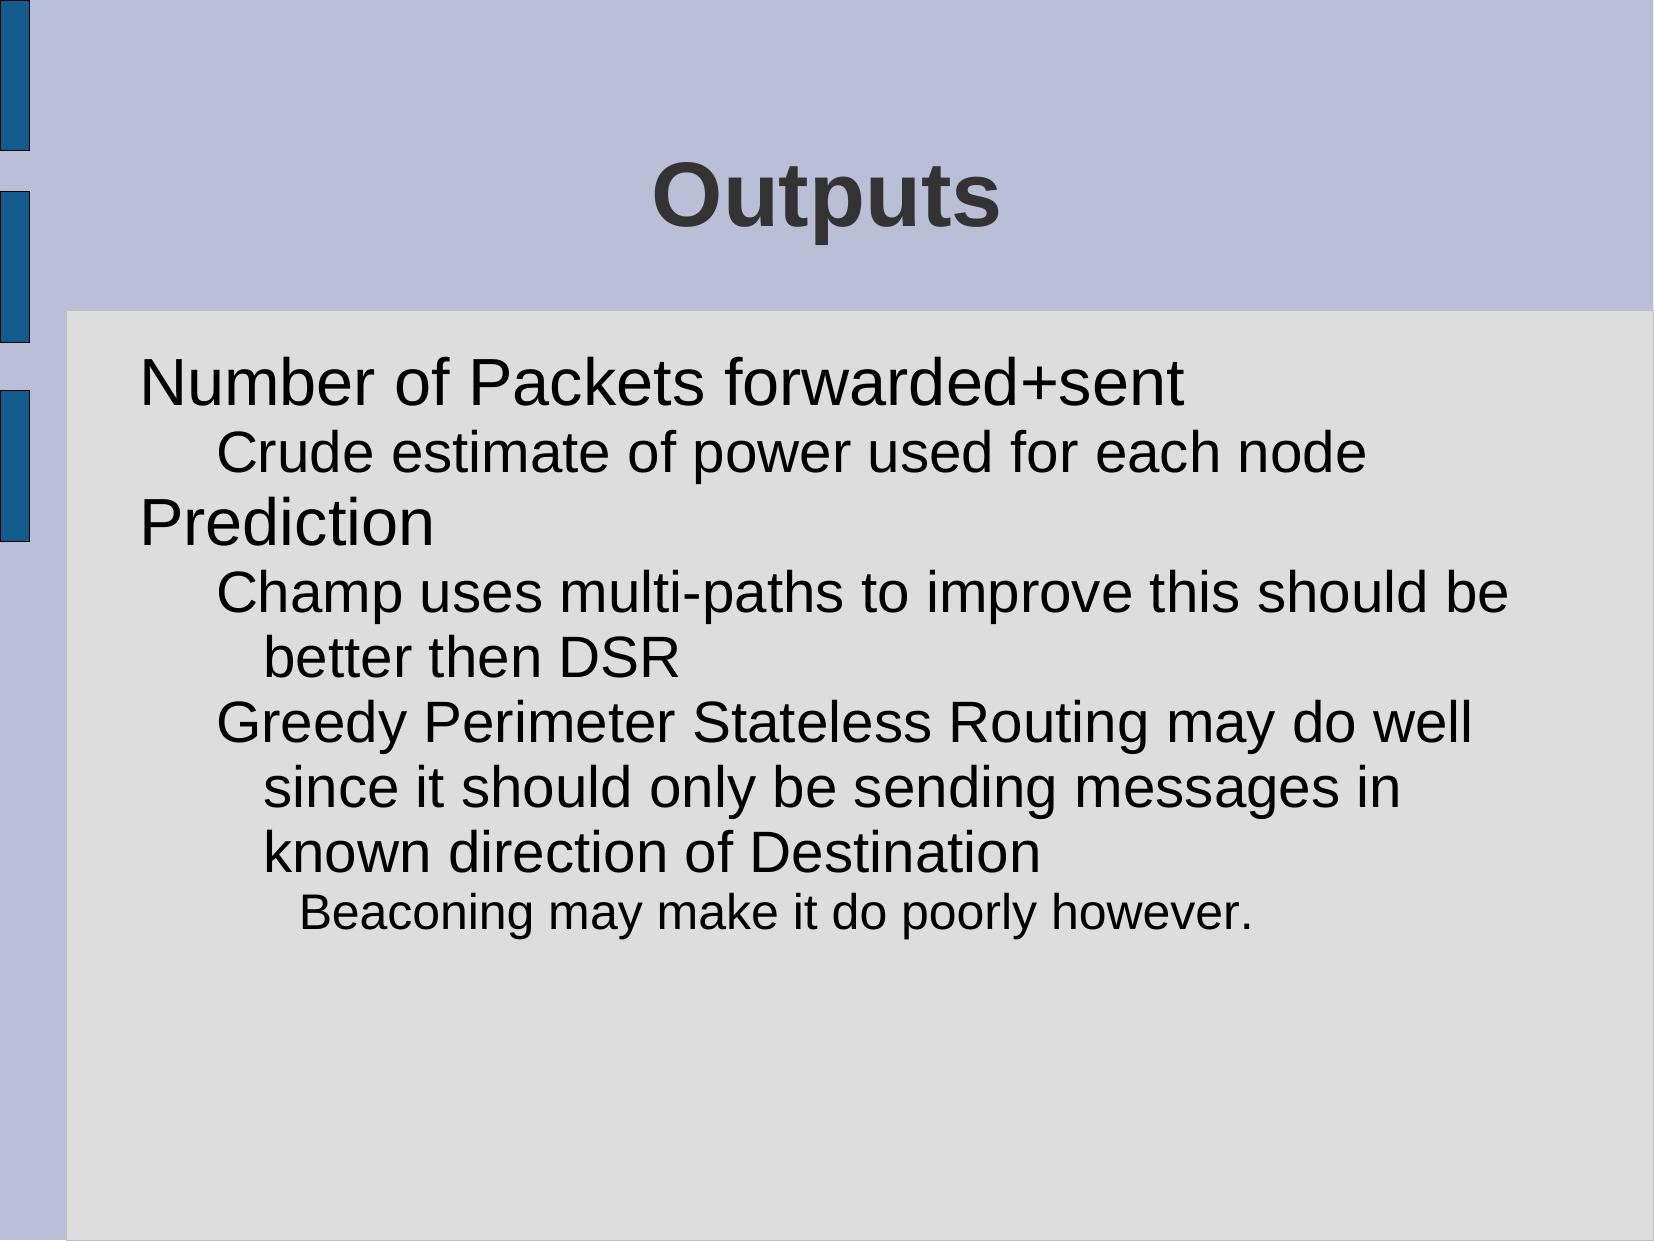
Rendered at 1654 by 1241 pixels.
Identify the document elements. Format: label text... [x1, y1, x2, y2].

list Number of Packets forwarded+sent Crude estimate of power used for each node Prediction Champ uses multi-paths to improve this should be better then DSR Greedy Perimeter Stateless Routing may do well since it should only be sending messages in known direction of Destination Beaconing may make it do poorly however. [121, 344, 1534, 1112]
title Outputs [121, 98, 1534, 291]
